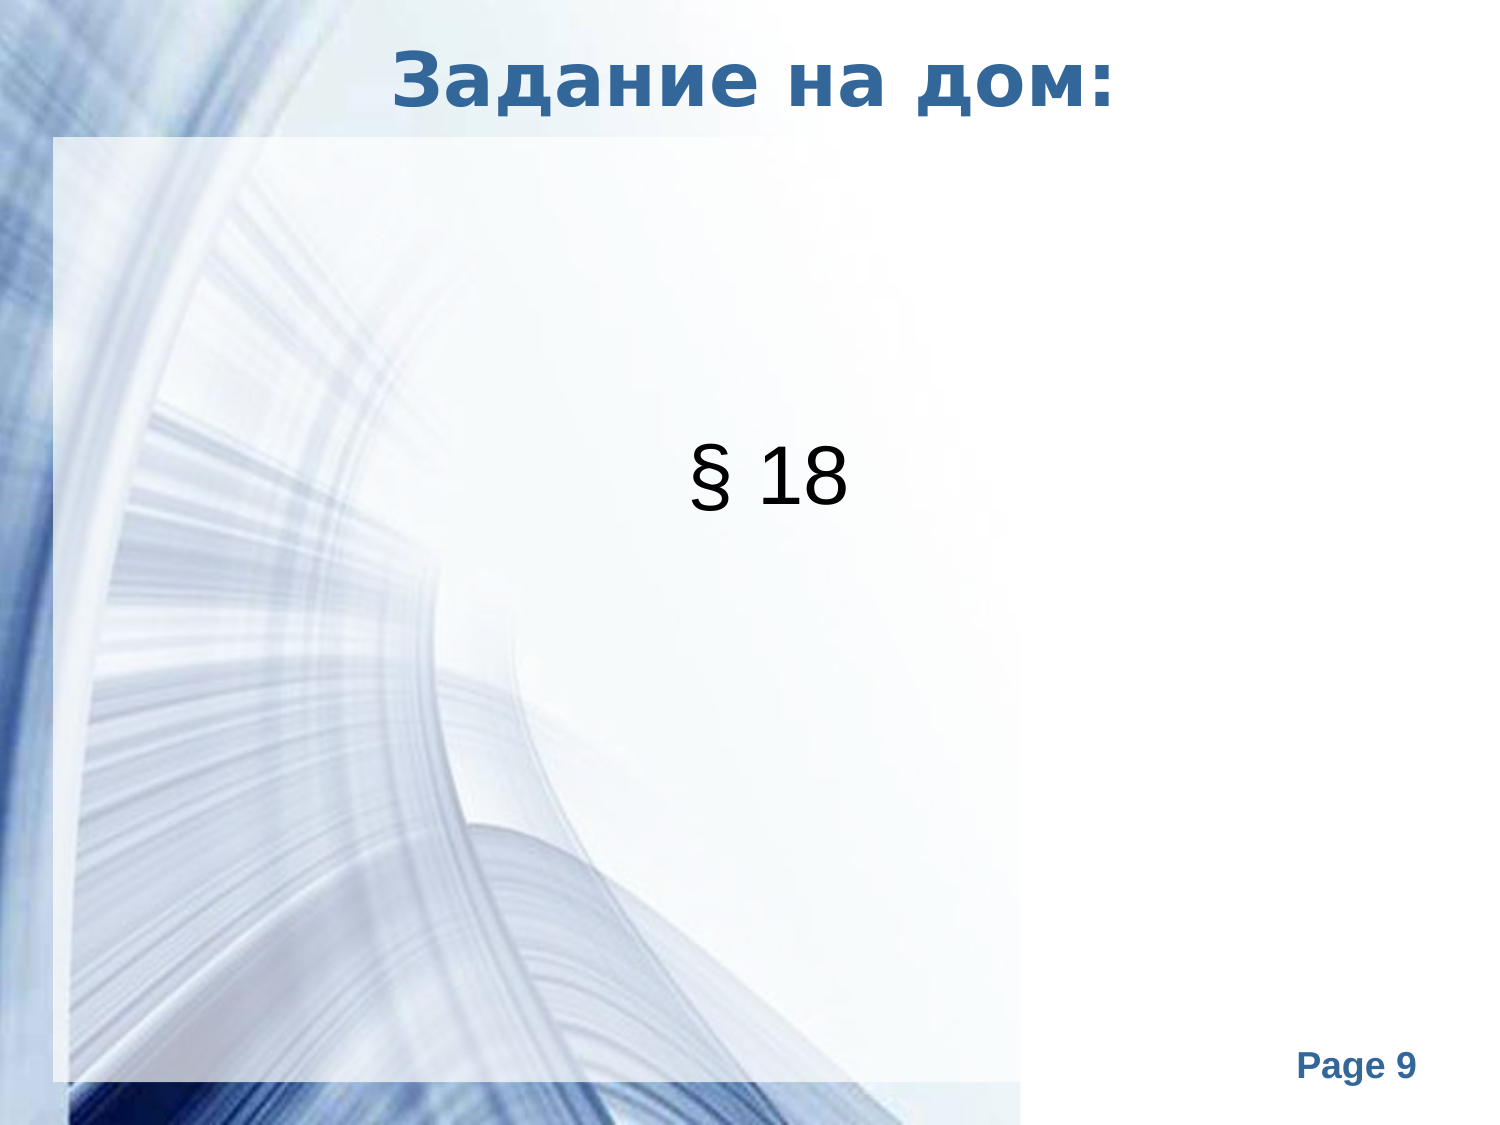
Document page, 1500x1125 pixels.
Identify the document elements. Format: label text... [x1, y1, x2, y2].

text_box § 18 [673, 413, 939, 529]
picture [0, 0, 1500, 1125]
text_box Задание на дом: [375, 23, 1133, 130]
